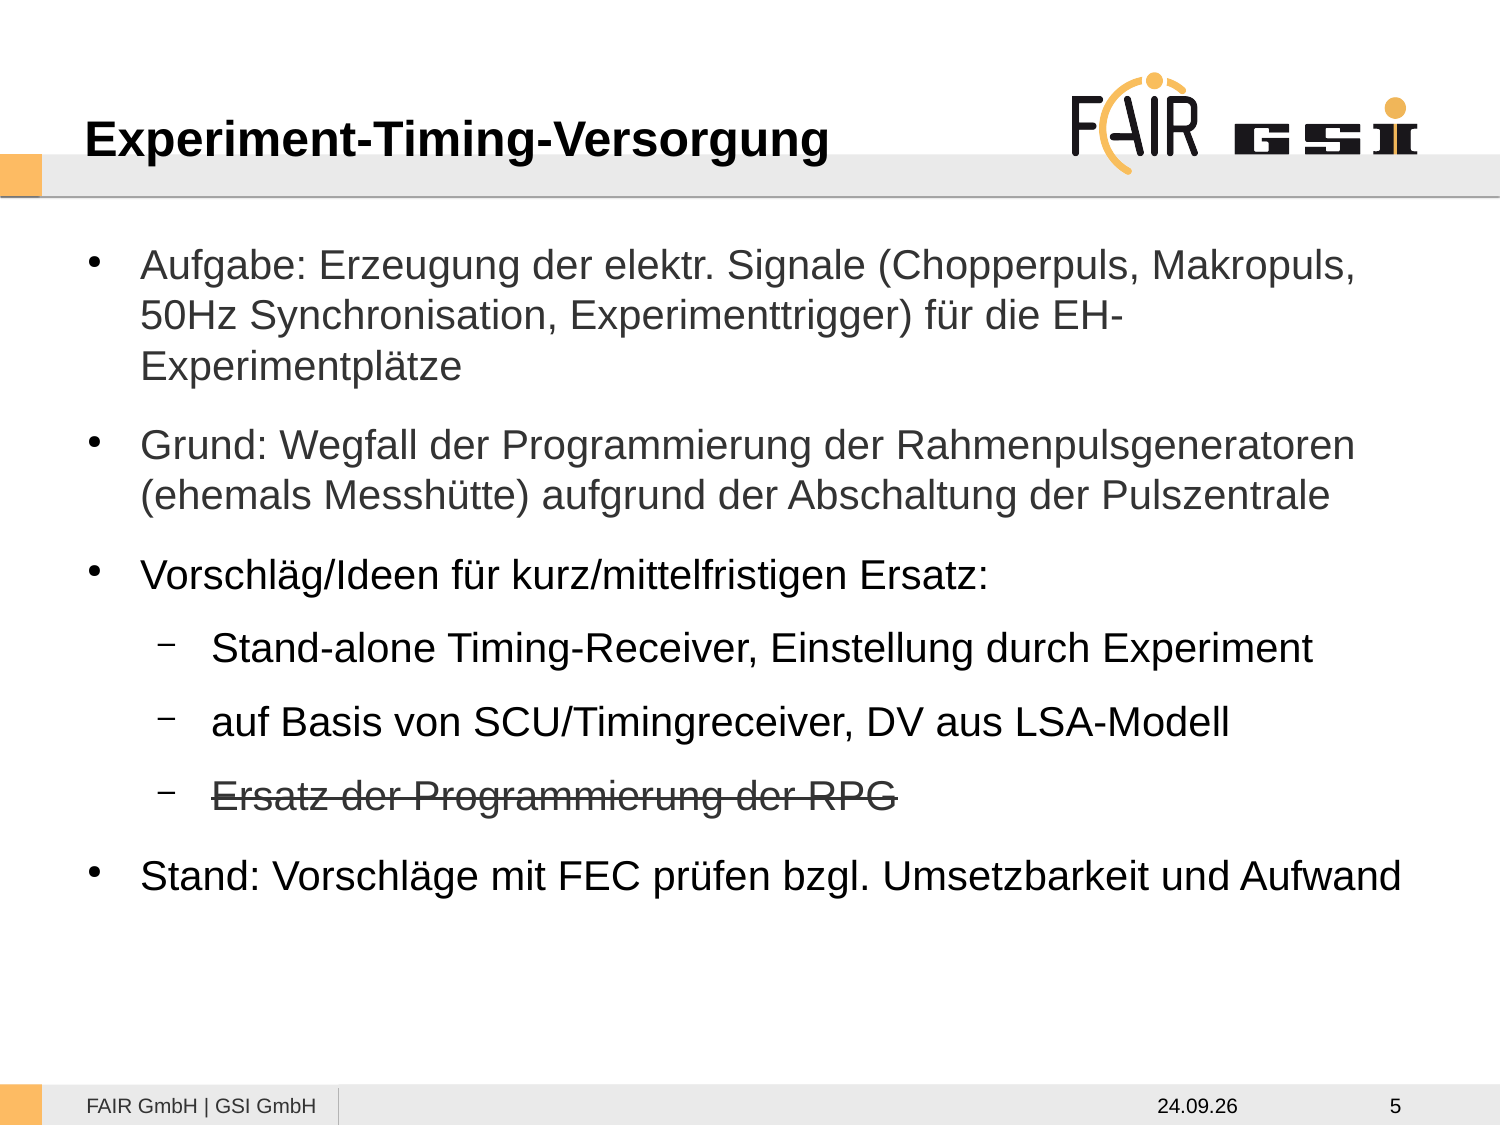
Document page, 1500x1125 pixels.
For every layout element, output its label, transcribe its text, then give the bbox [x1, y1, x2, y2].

picture [1233, 95, 1419, 154]
picture [1071, 70, 1199, 177]
title Experiment-Timing-Versorgung [69, 44, 986, 174]
list Aufgabe: Erzeugung der elektr. Signale (Chopperpuls, Makropuls, 50Hz Synchronisation, Experimenttrigger) für die EH-Experimentplätze Grund: Wegfall der Programmierung der Rahmenpulsgeneratoren (ehemals Messhütte) aufgrund der Abschaltung der Pulszentrale Vorschläg/Ideen für kurz/mittelfristigen Ersatz: Stand-alone Timing-Receiver, Einstellung durch Experiment auf Basis von SCU/Timingreceiver, DV aus LSA-Modell Ersatz der Programmierung der RPG Stand: Vorschläge mit FEC prüfen bzgl. Umsetzbarkeit und Aufwand [69, 237, 1417, 1043]
